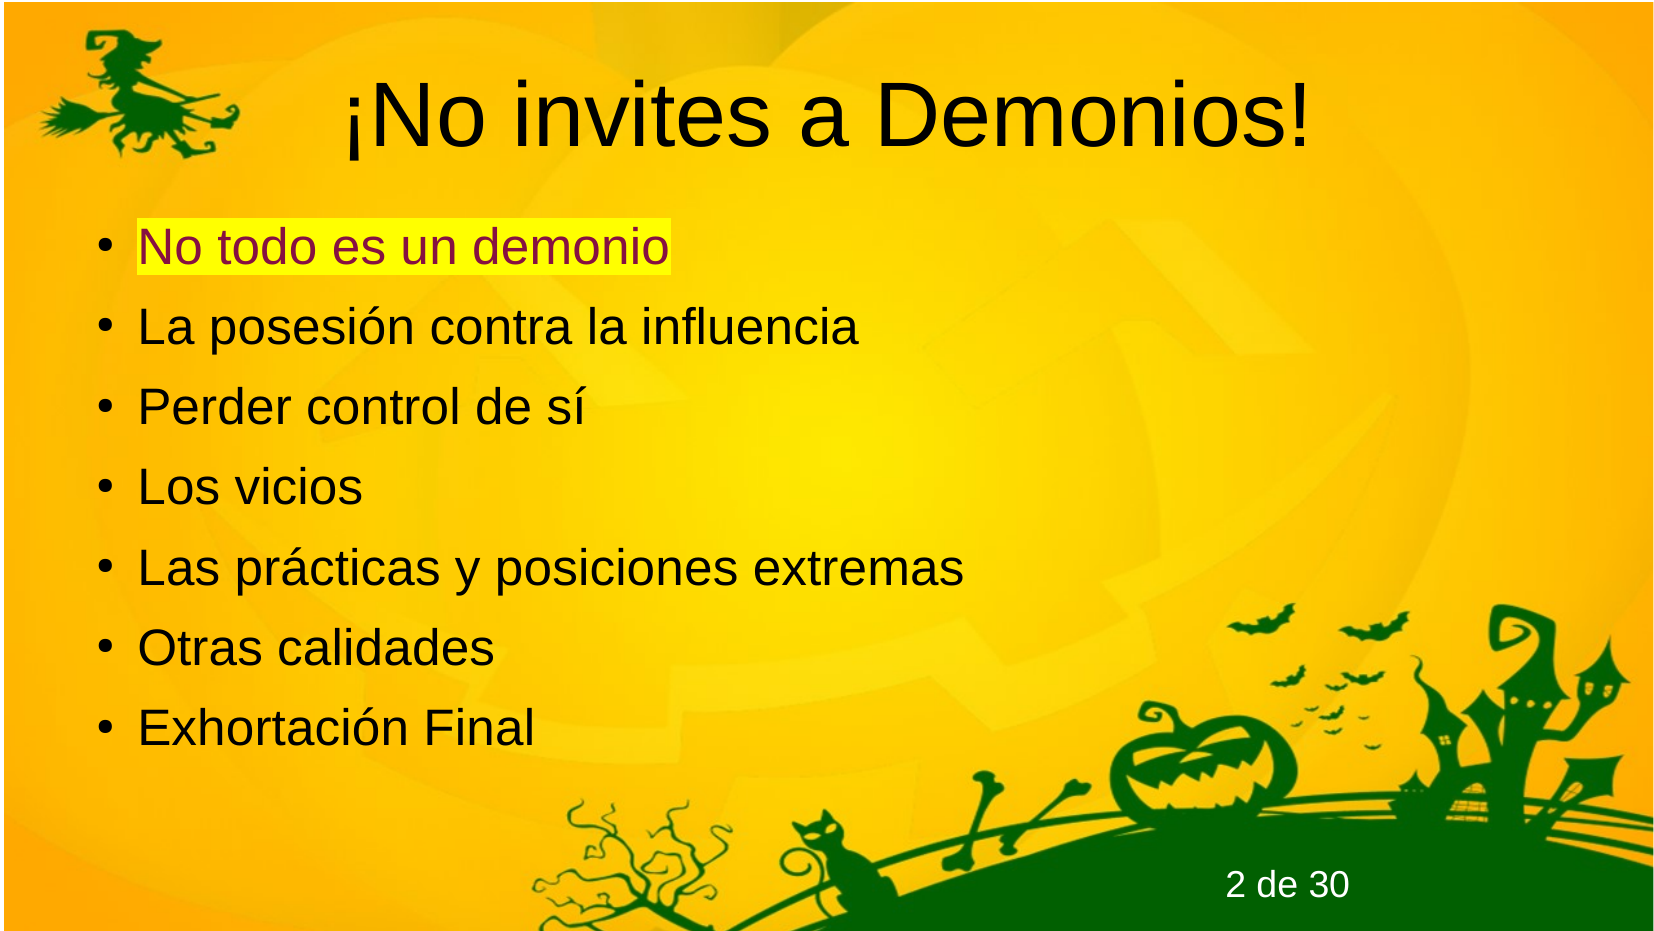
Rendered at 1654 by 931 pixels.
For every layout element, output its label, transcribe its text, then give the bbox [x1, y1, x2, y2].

picture [4, 2, 1654, 931]
title ¡No invites a Demonios! [82, 37, 1571, 193]
text_box <number> de 30 [1210, 856, 1418, 931]
list No todo es un demonio La posesión contra la influencia Perder control de sí Los vicios Las prácticas y posiciones extremas Otras calidades Exhortación Final [82, 217, 1571, 758]
